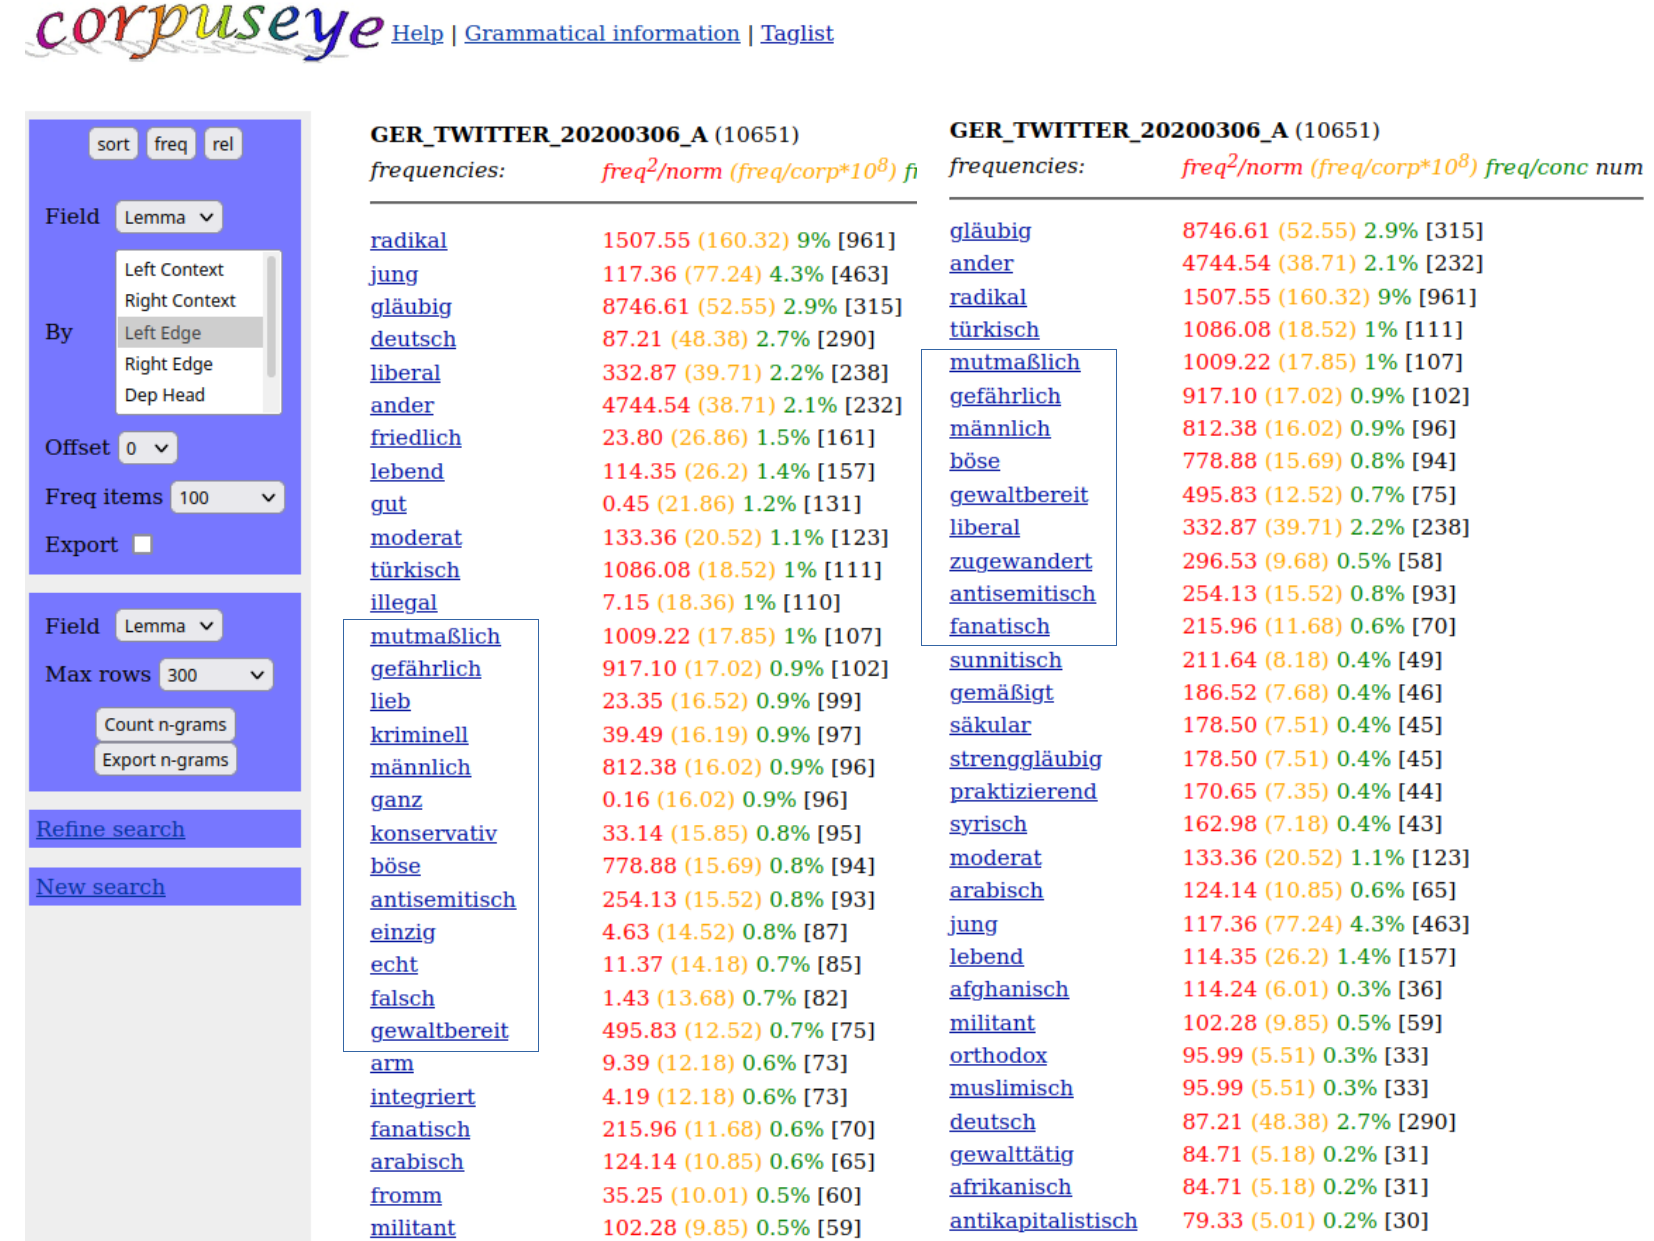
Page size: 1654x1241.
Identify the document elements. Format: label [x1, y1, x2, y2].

text_box [921, 349, 1117, 646]
picture [25, 0, 1651, 1241]
text_box [343, 619, 539, 1052]
